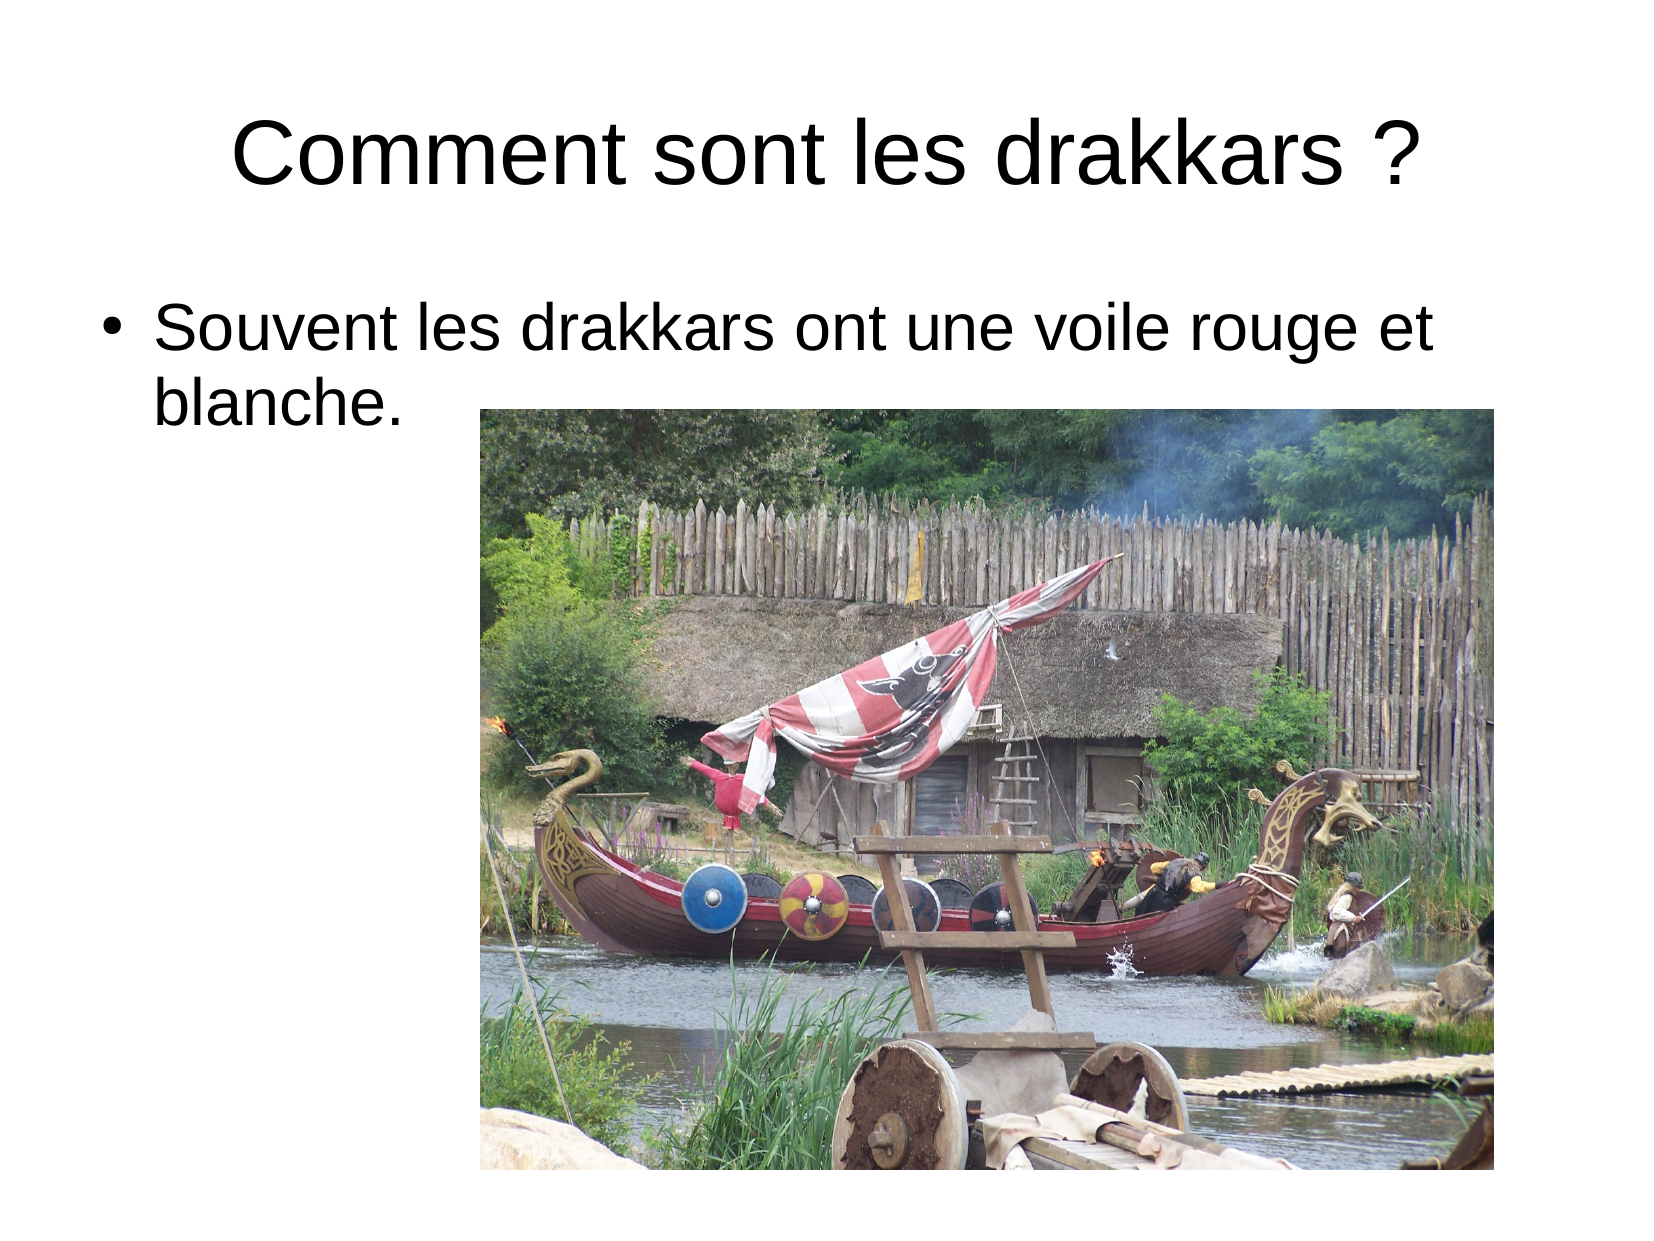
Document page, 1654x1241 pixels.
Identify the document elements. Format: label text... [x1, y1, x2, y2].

title Comment sont les drakkars ? [82, 49, 1571, 257]
list Souvent les drakkars ont une voile rouge et blanche. [82, 290, 1571, 1010]
picture [480, 409, 1494, 1170]
